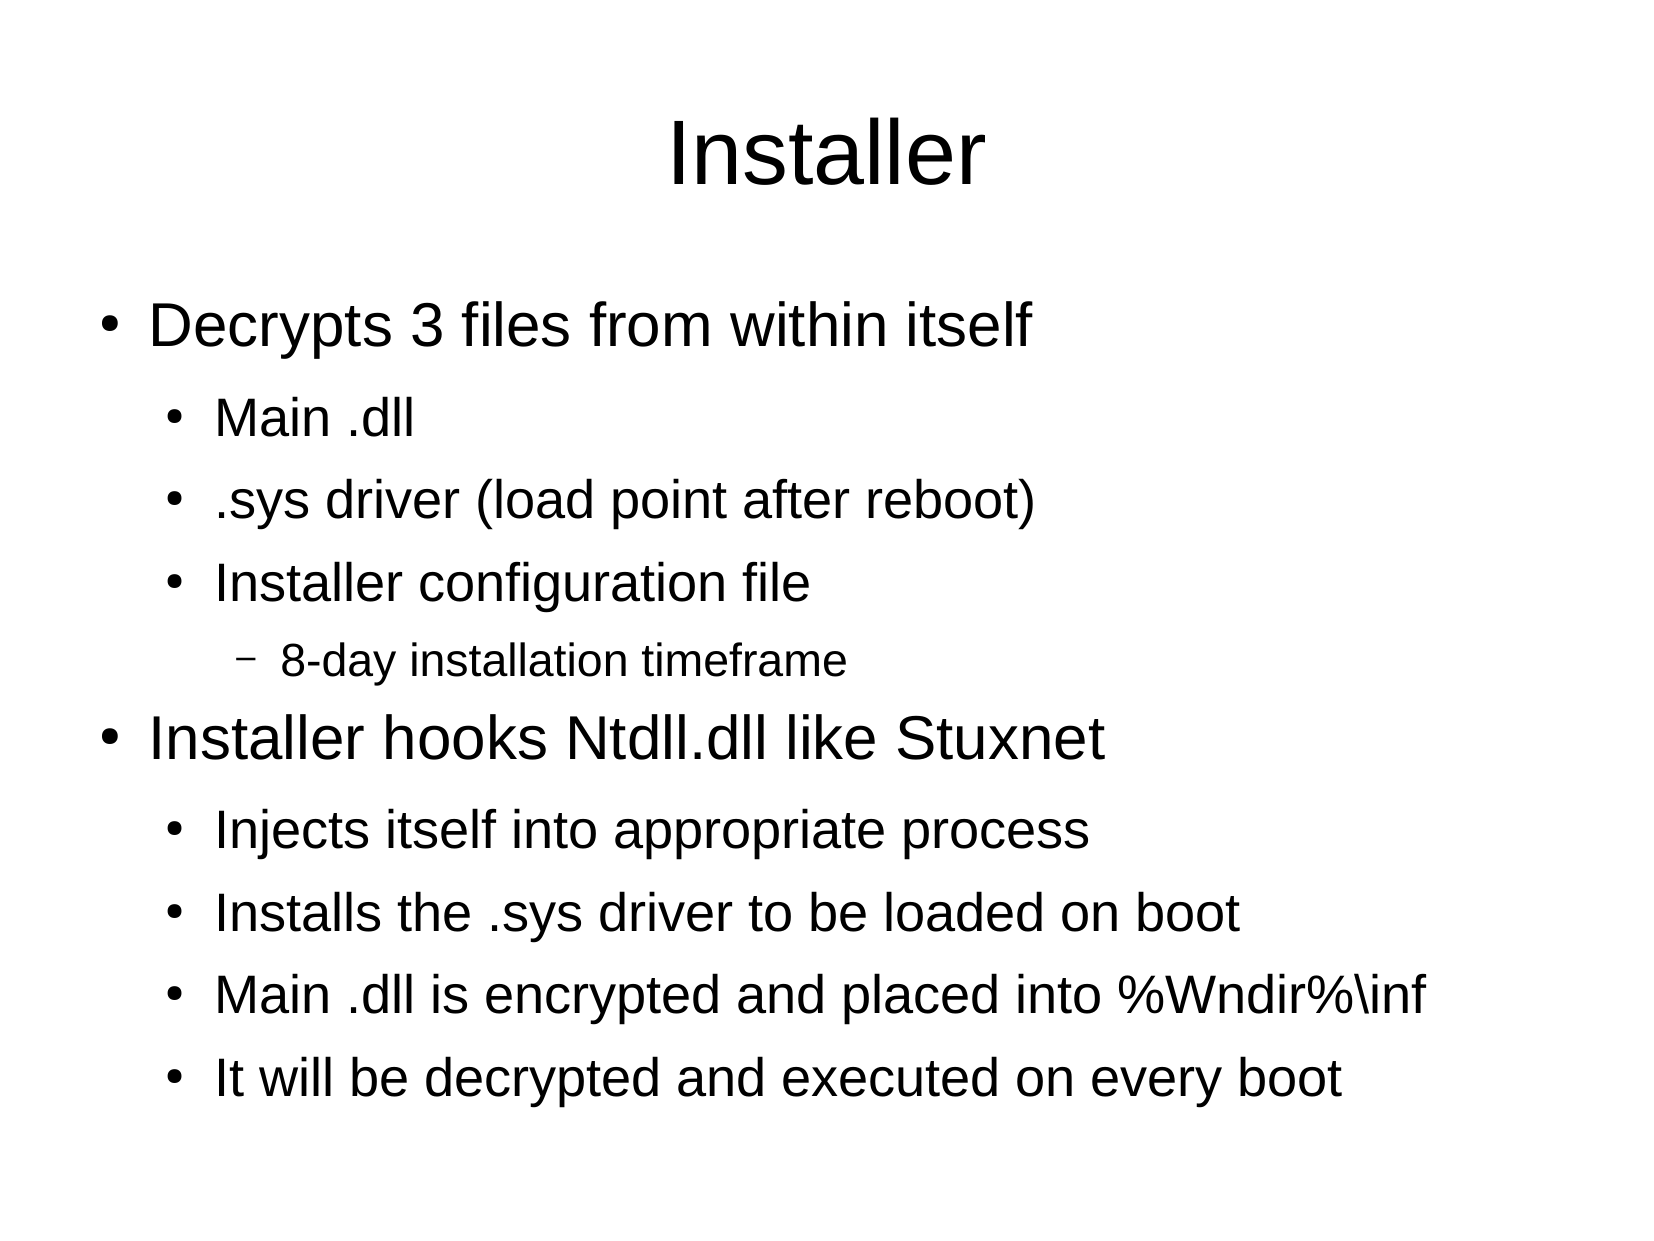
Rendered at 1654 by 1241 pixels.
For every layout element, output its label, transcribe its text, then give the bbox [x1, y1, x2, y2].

title Installer [82, 49, 1571, 257]
list Decrypts 3 files from within itself Main .dll .sys driver (load point after reboot) Installer configuration file 8-day installation timeframe Installer hooks Ntdll.dll like Stuxnet Injects itself into appropriate process Installs the .sys driver to be loaded on boot Main .dll is encrypted and placed into %Wndir%\inf It will be decrypted and executed on every boot [82, 290, 1571, 1109]
